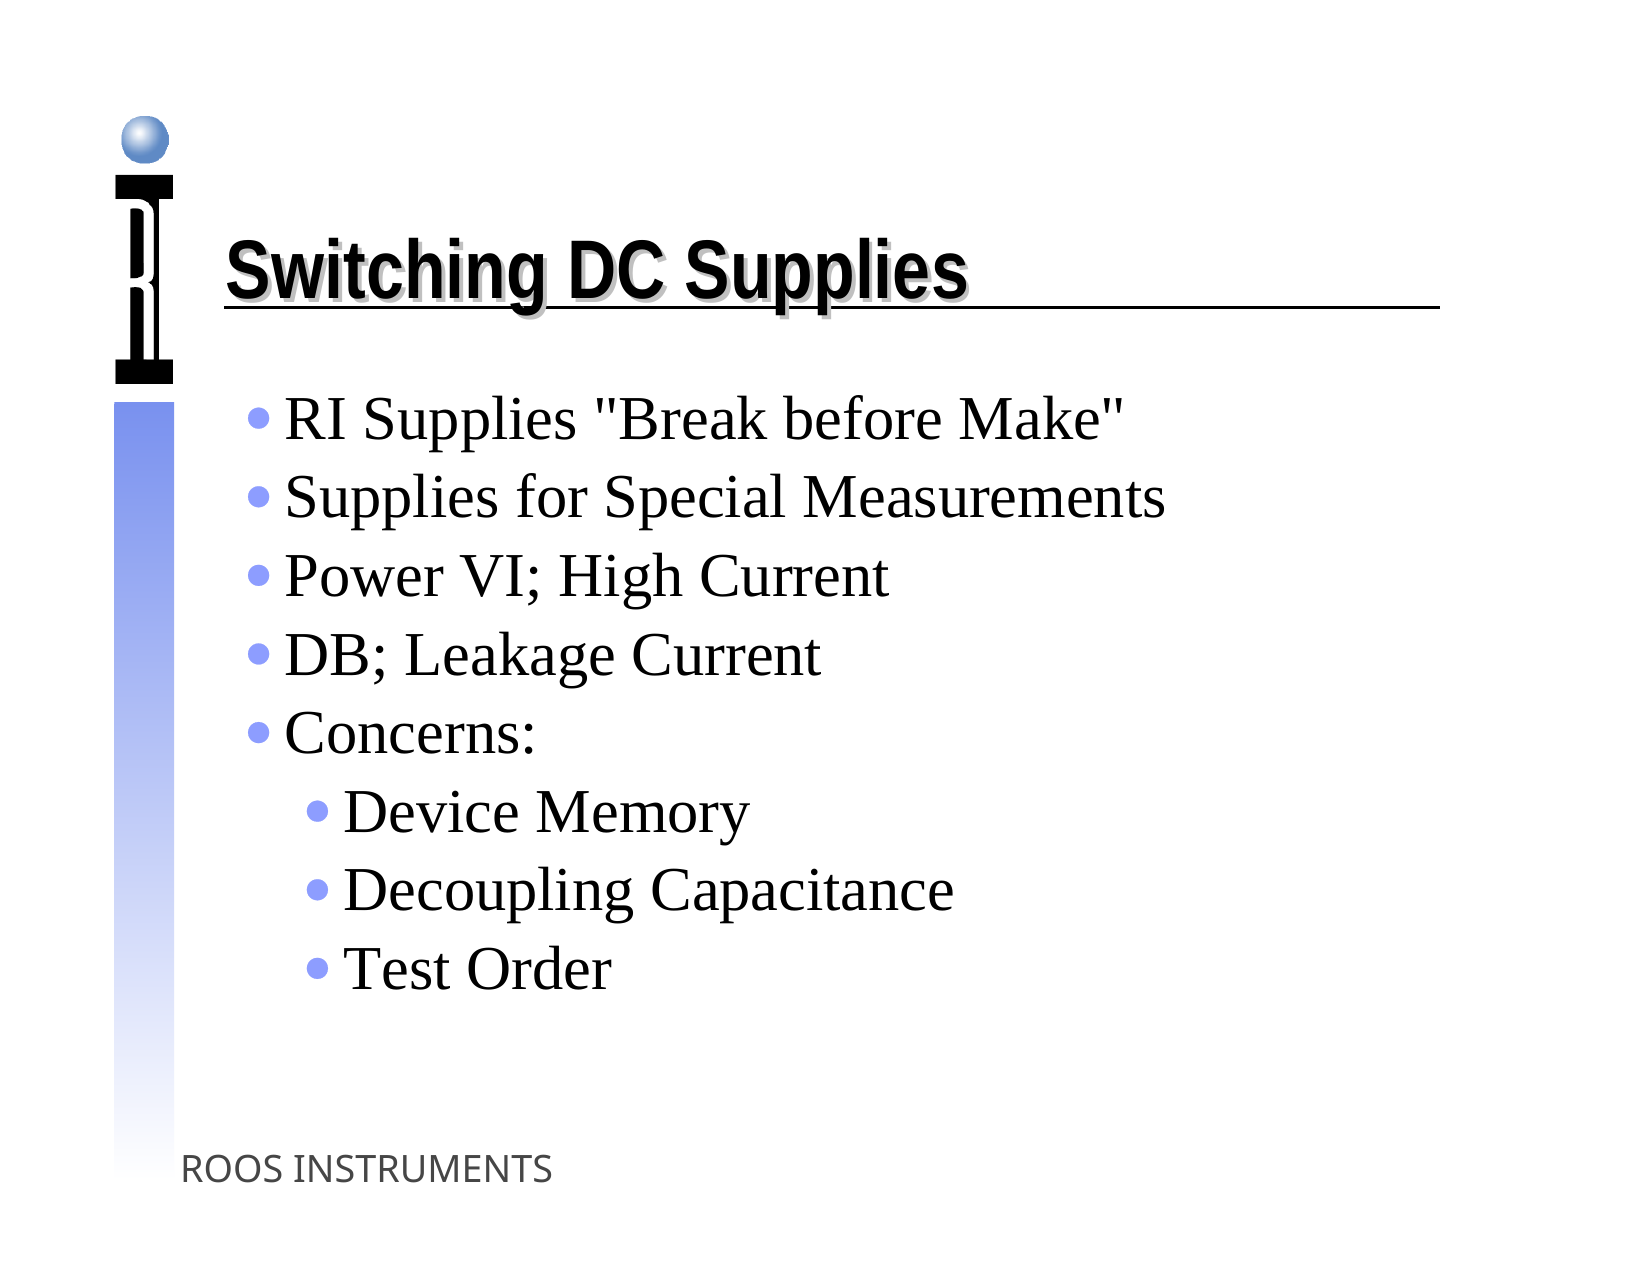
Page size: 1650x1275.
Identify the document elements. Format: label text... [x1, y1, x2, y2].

text_box Switching DC Supplies [225, 133, 1447, 318]
text_box RI Supplies "Break before Make" Supplies for Special Measurements Power VI; High Current DB; Leakage Current Concerns: Device Memory Decoupling Capacitance Test Order [232, 383, 1456, 1009]
